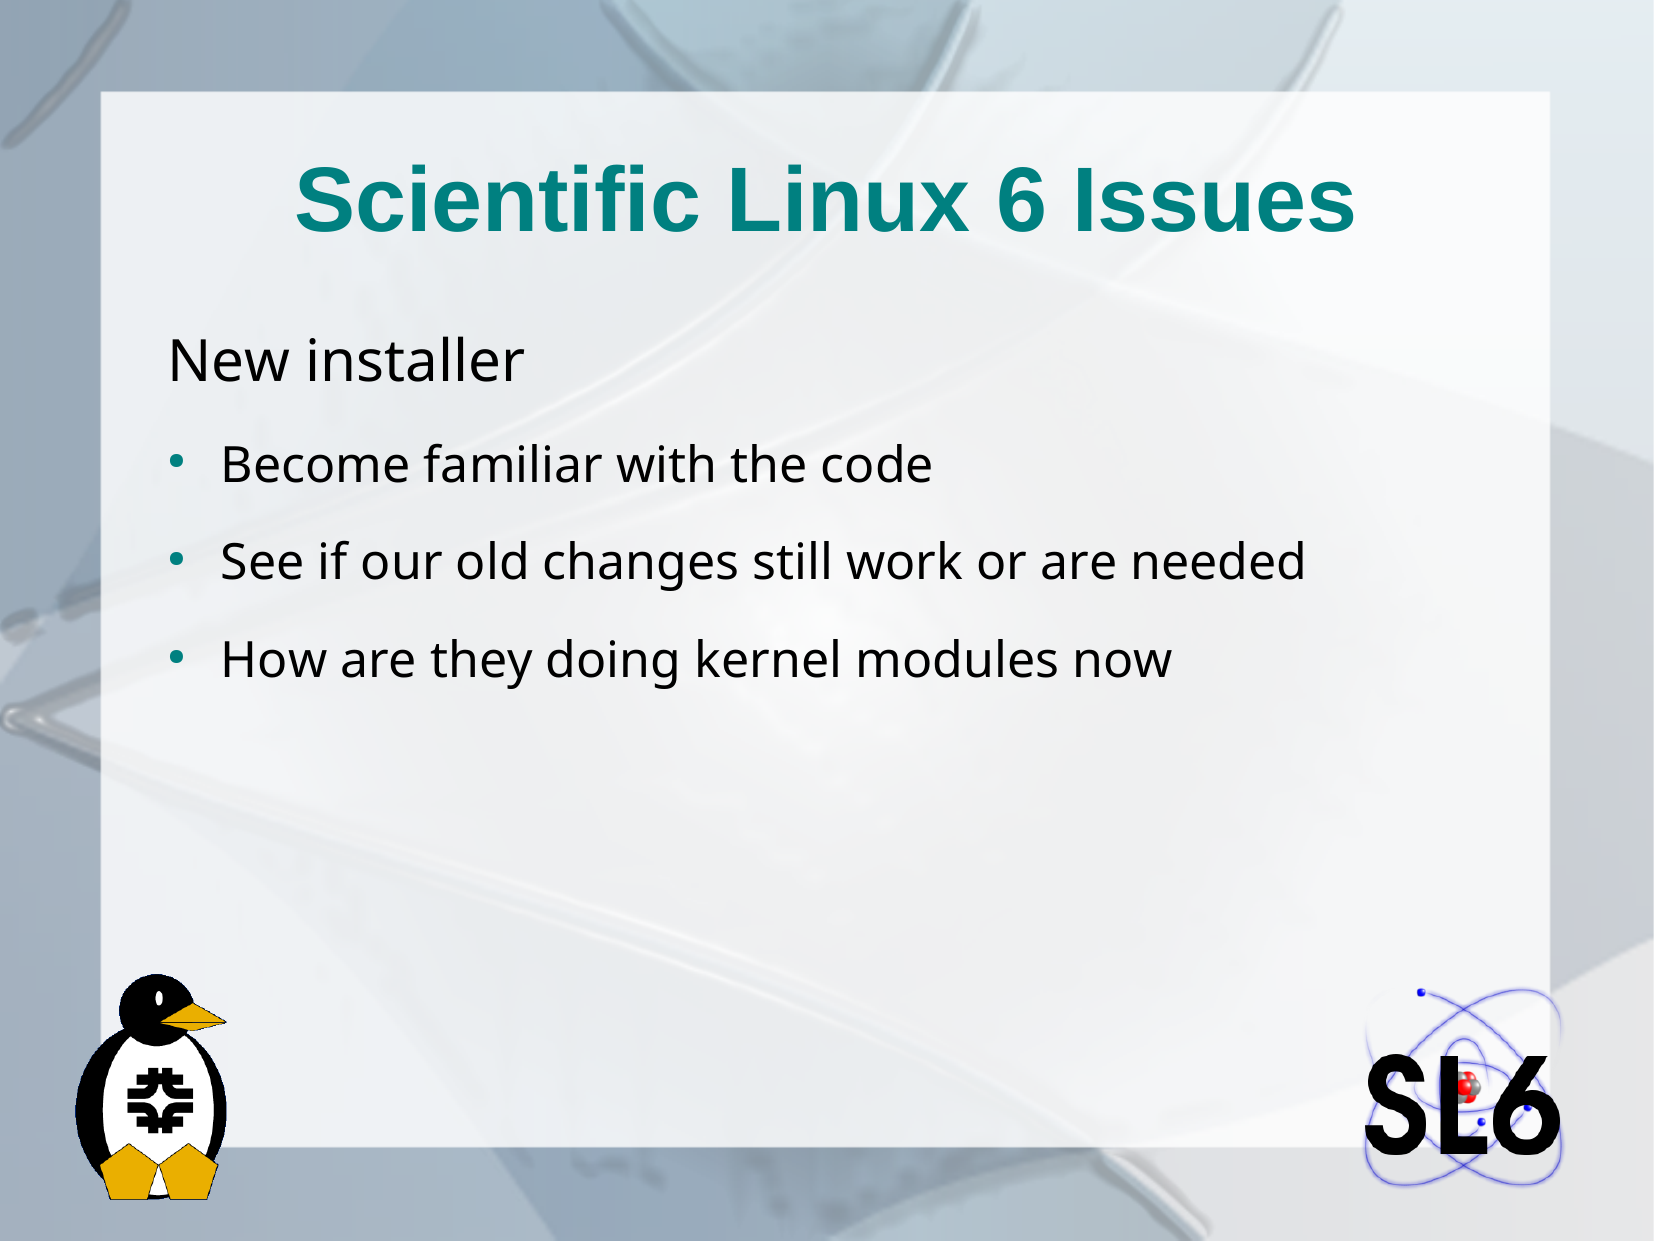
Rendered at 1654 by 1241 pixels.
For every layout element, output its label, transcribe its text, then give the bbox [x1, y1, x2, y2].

picture [0, 0, 1654, 1241]
title Scientific Linux 6 Issues [118, 96, 1536, 304]
list New installer Become familiar with the code See if our old changes still work or are needed How are they doing kernel modules now [150, 319, 1463, 945]
